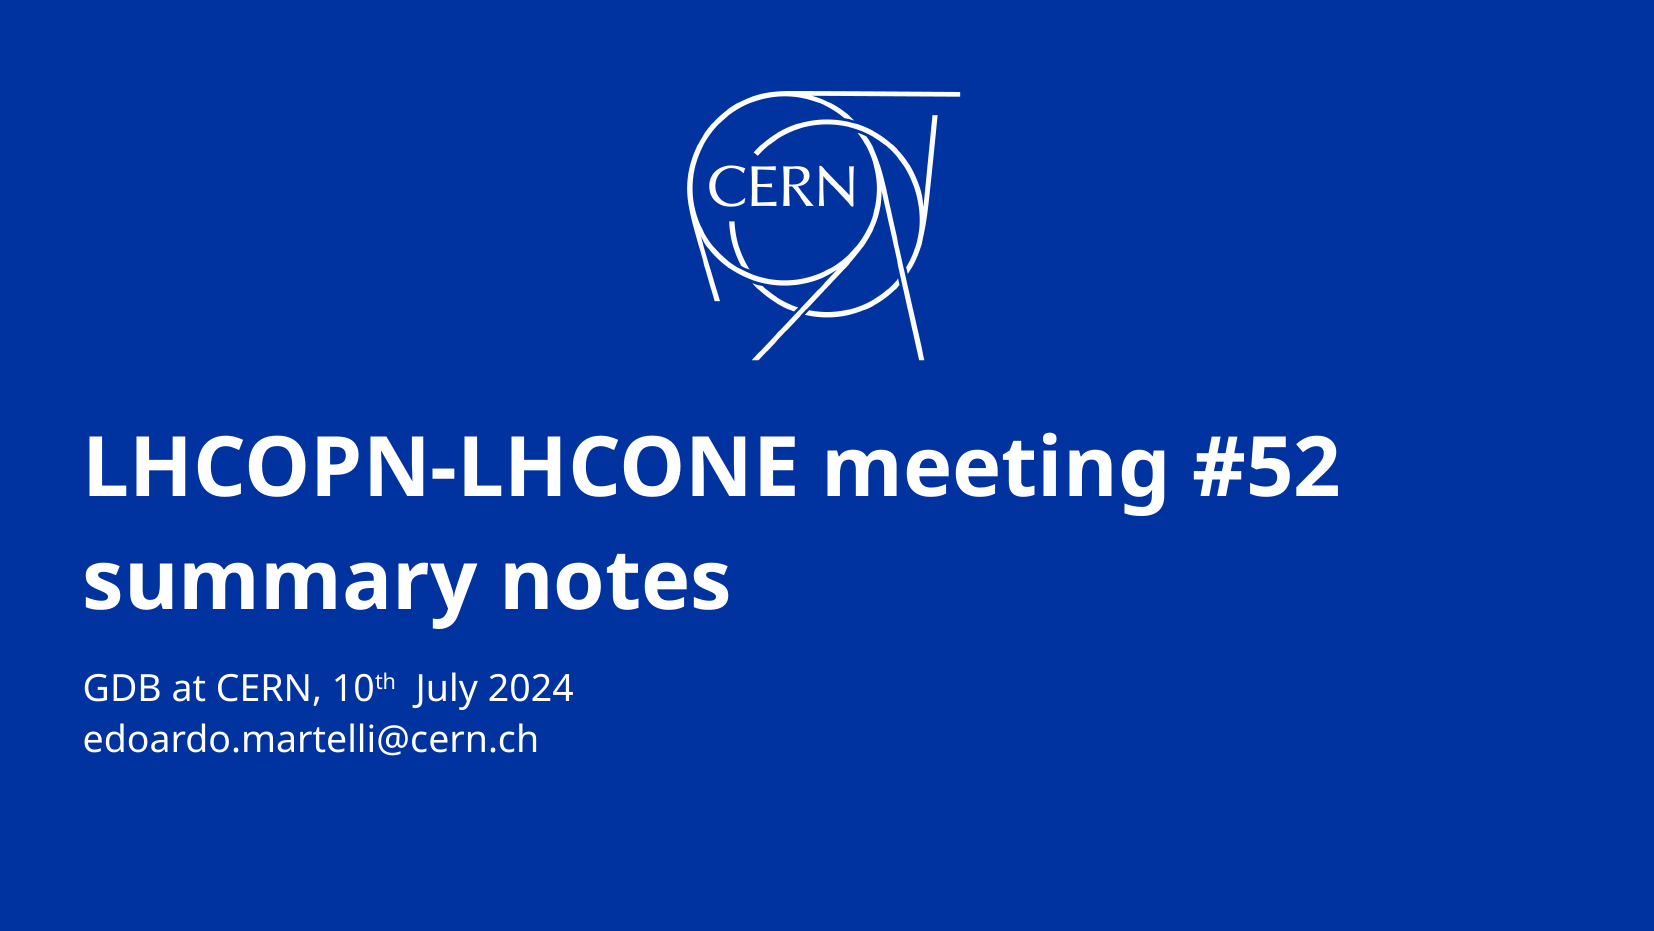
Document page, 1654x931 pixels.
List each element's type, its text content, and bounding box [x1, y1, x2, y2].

title LHCOPN-LHCONE meeting #52 summary notes [82, 407, 1571, 618]
list GDB at CERN, 10th July 2024 edoardo.martelli@cern.ch [82, 661, 1571, 898]
picture [679, 82, 971, 372]
